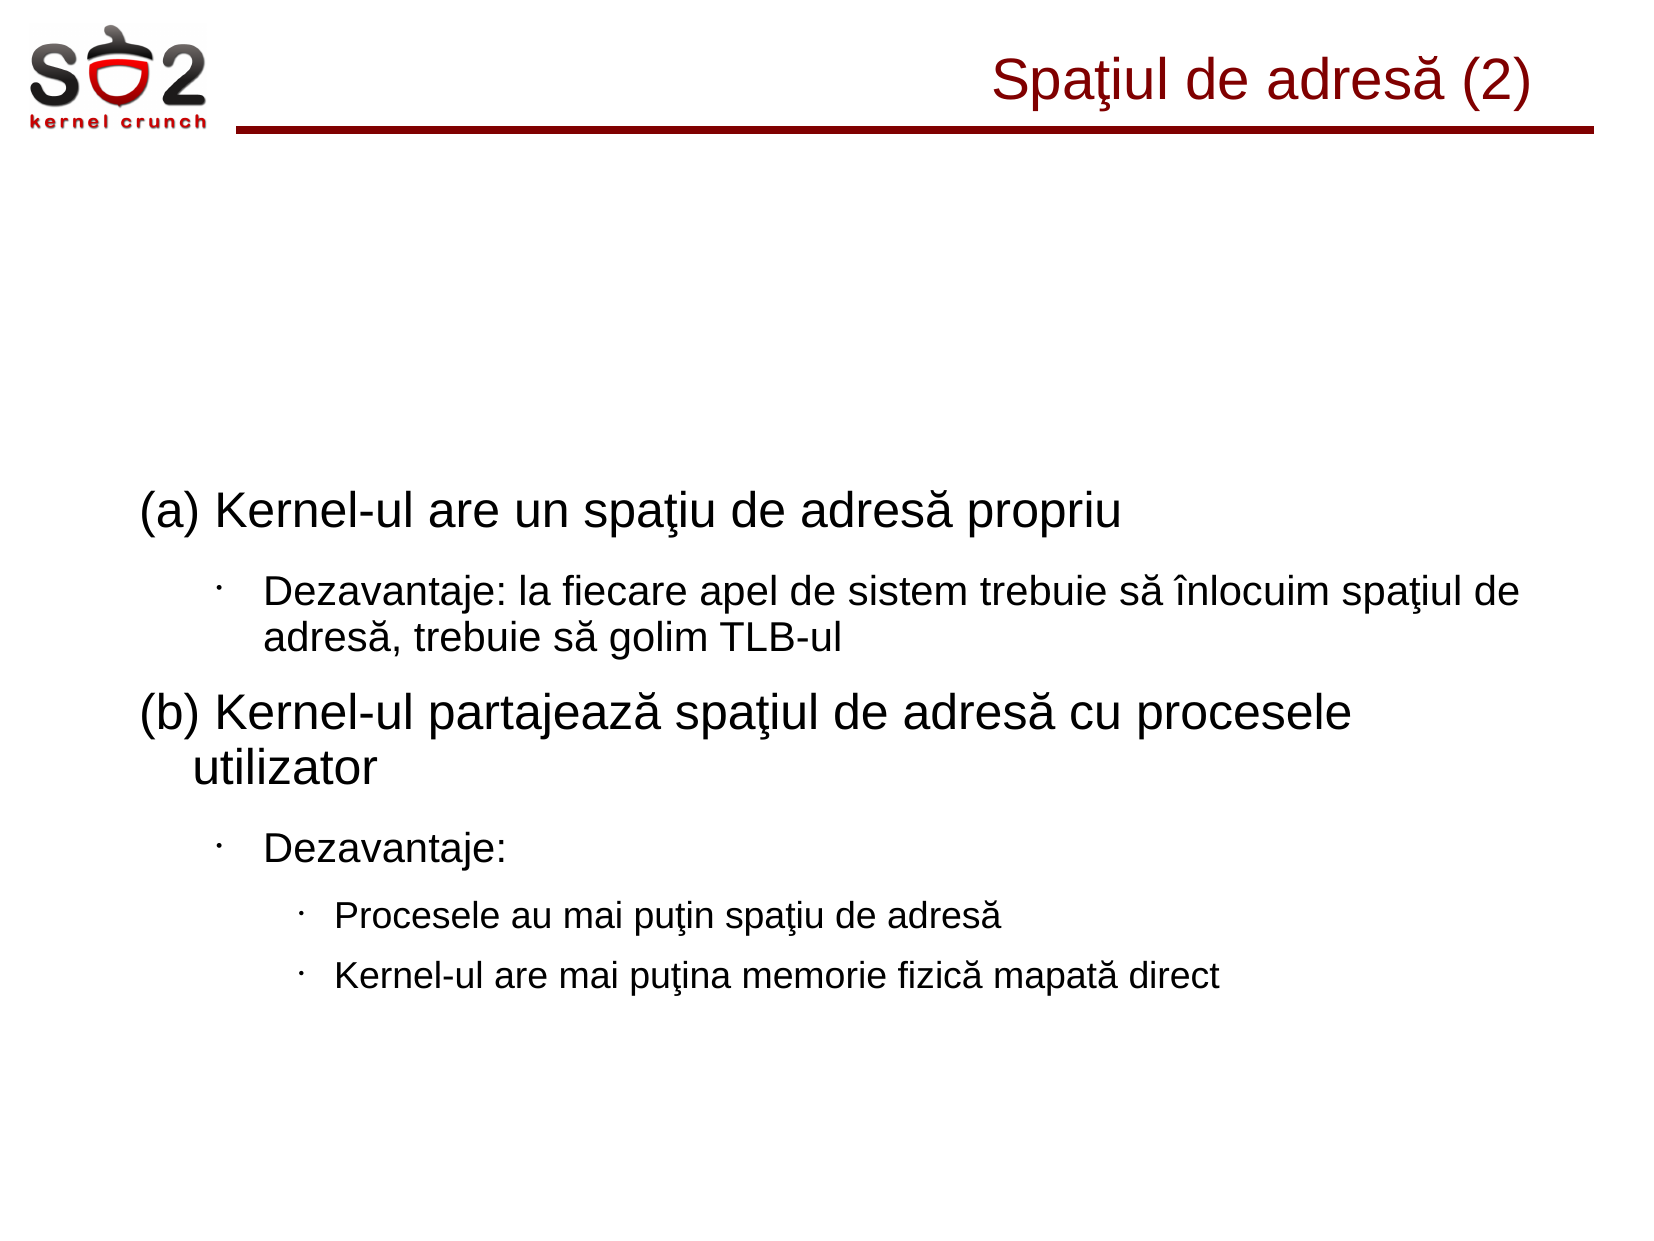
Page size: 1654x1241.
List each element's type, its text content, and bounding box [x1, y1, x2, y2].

title Spaţiul de adresă (2) [121, 11, 1534, 148]
picture [29, 23, 121, 130]
list Kernel-ul are un spaţiu de adresă propriu Dezavantaje: la fiecare apel de sistem trebuie să înlocuim spaţiul de adresă, trebuie să golim TLB-ul Kernel-ul partajează spaţiul de adresă cu procesele utilizator Dezavantaje: Procesele au mai puţin spaţiu de adresă Kernel-ul are mai puţina memorie fizică mapată direct [121, 348, 1534, 1130]
